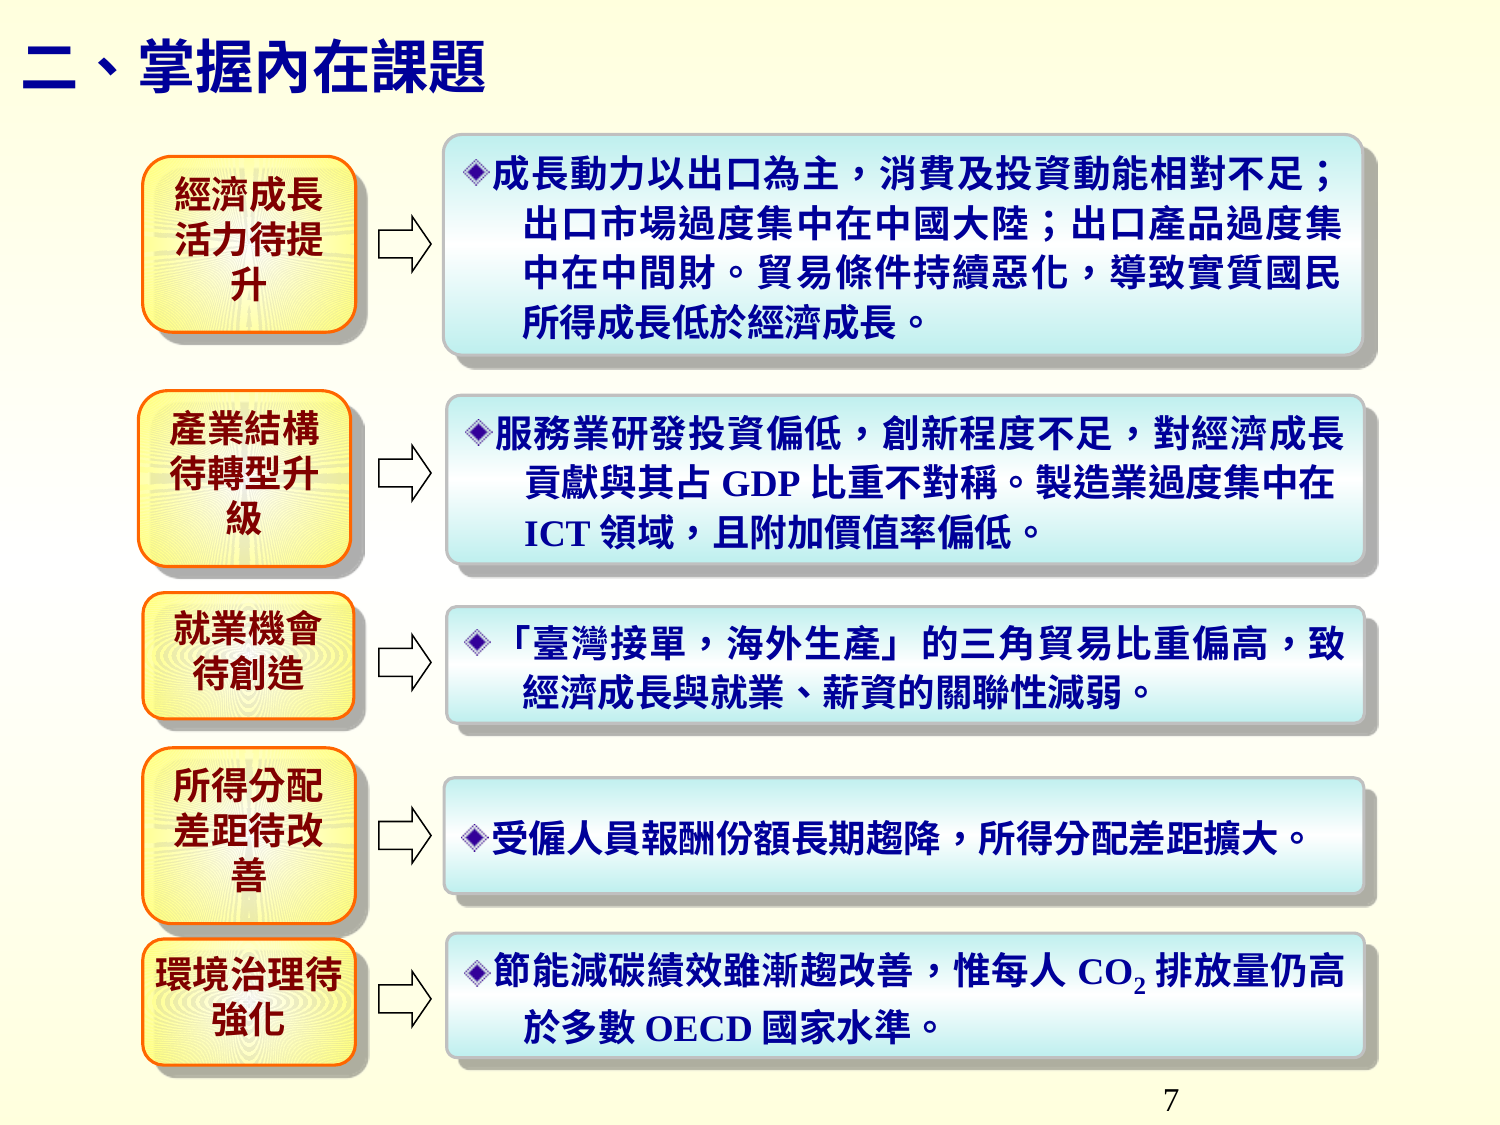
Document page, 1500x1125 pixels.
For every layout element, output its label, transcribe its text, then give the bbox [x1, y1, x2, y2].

text_box 節能減碳績效雖漸趨改善，惟每人CO2排放量仍高於多數OECD國家水準。 [446, 933, 1365, 1058]
text_box 就業機會待創造 [142, 592, 354, 719]
text_box 二、掌握內在課題 [6, 31, 998, 109]
text_box 成長動力以出口為主，消費及投資動能相對不足；出口市場過度集中在中國大陸；出口產品過度集中在中間財。貿易條件持續惡化，導致實質國民所得成長低於經濟成長。 [443, 134, 1363, 356]
text_box 環境治理待強化 [142, 938, 356, 1066]
text_box 「臺灣接單，海外生產」的三角貿易比重偏高，致經濟成長與就業、薪資的關聯性減弱。 [446, 606, 1365, 724]
text_box 受僱人員報酬份額長期趨降，所得分配差距擴大。 [444, 777, 1364, 894]
text_box 所得分配差距待改善 [142, 747, 356, 924]
text_box 產業結構待轉型升級 [138, 390, 351, 567]
text_box 經濟成長活力待提升 [142, 156, 356, 333]
text_box 7 [1147, 1070, 1498, 1125]
text_box 服務業研發投資偏低，創新程度不足，對經濟成長貢獻與其占GDP比重不對稱。製造業過度集中在ICT領域，且附加價值率偏低。 [446, 395, 1365, 564]
